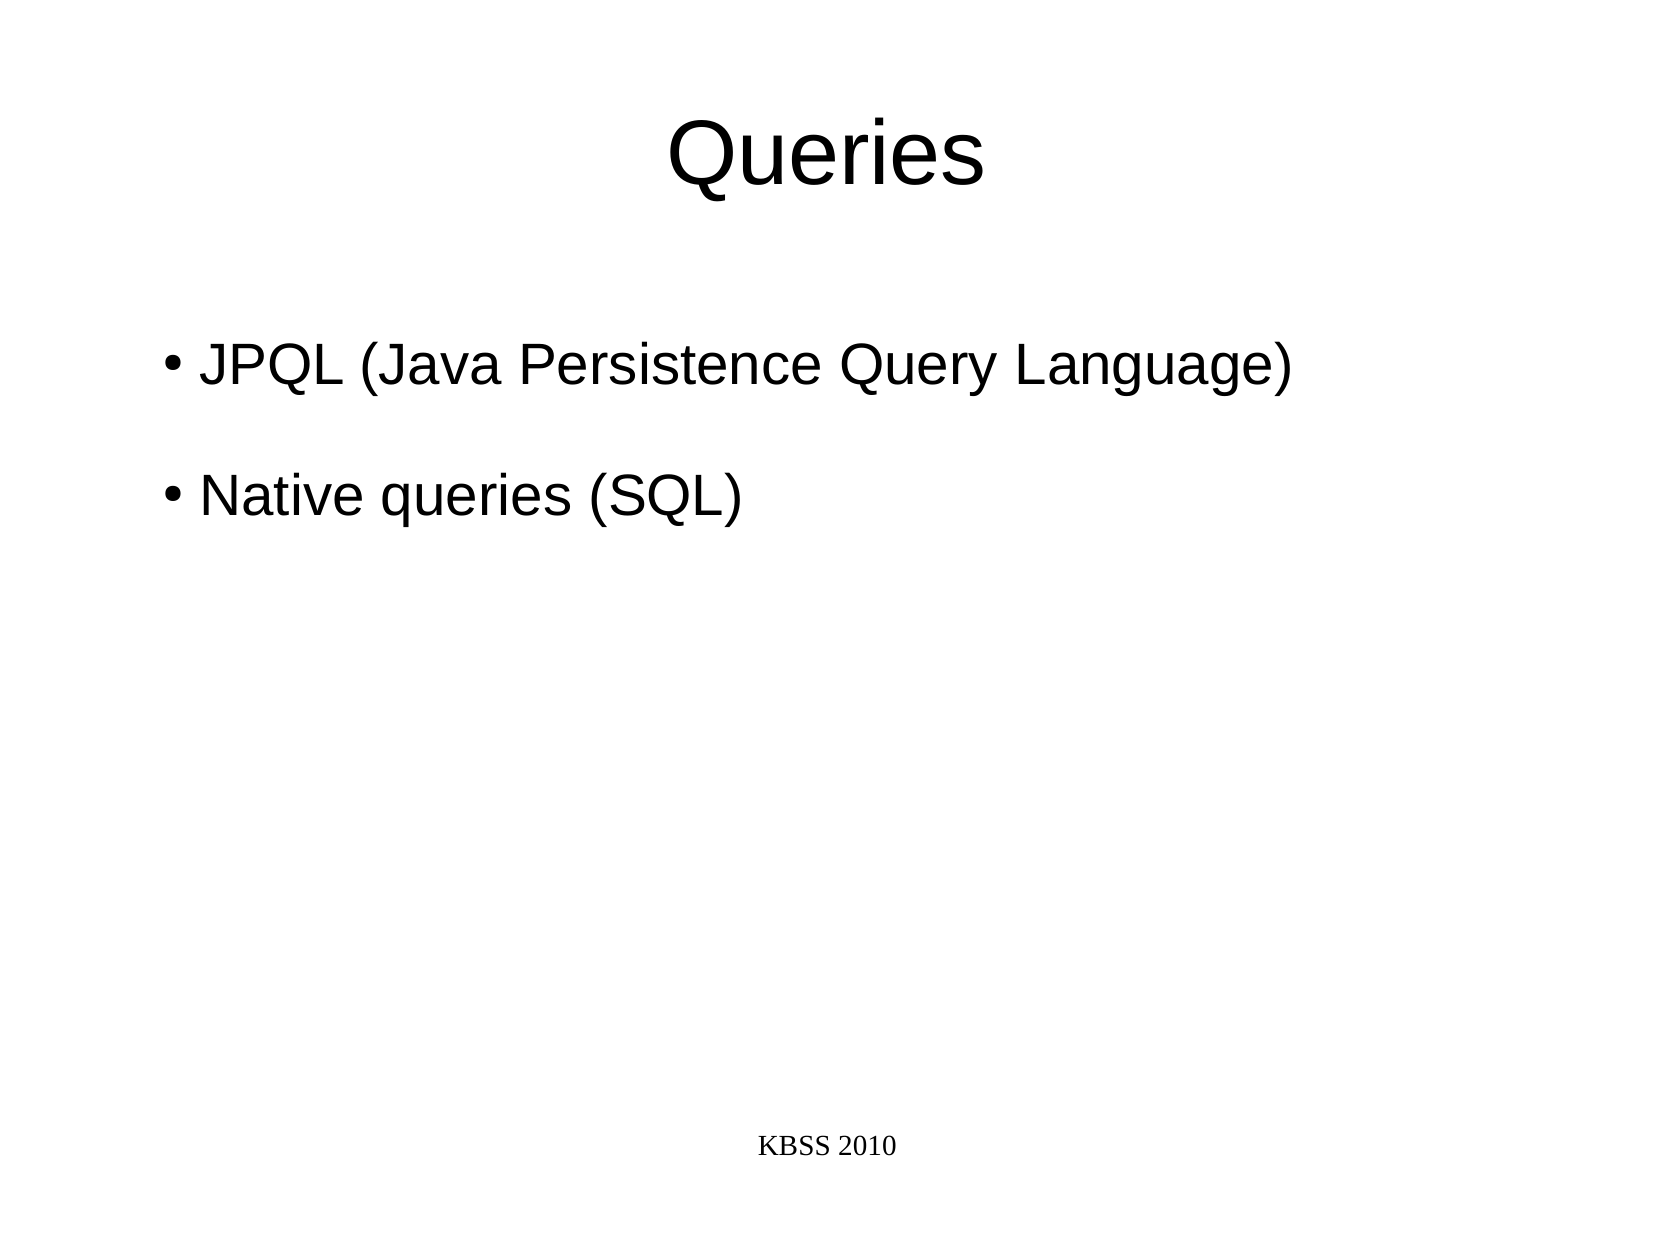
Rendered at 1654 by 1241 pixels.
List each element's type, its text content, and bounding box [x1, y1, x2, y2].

title Queries [82, 49, 1571, 257]
text_box JPQL (Java Persistence Query Language) Native queries (SQL) [147, 324, 1310, 536]
